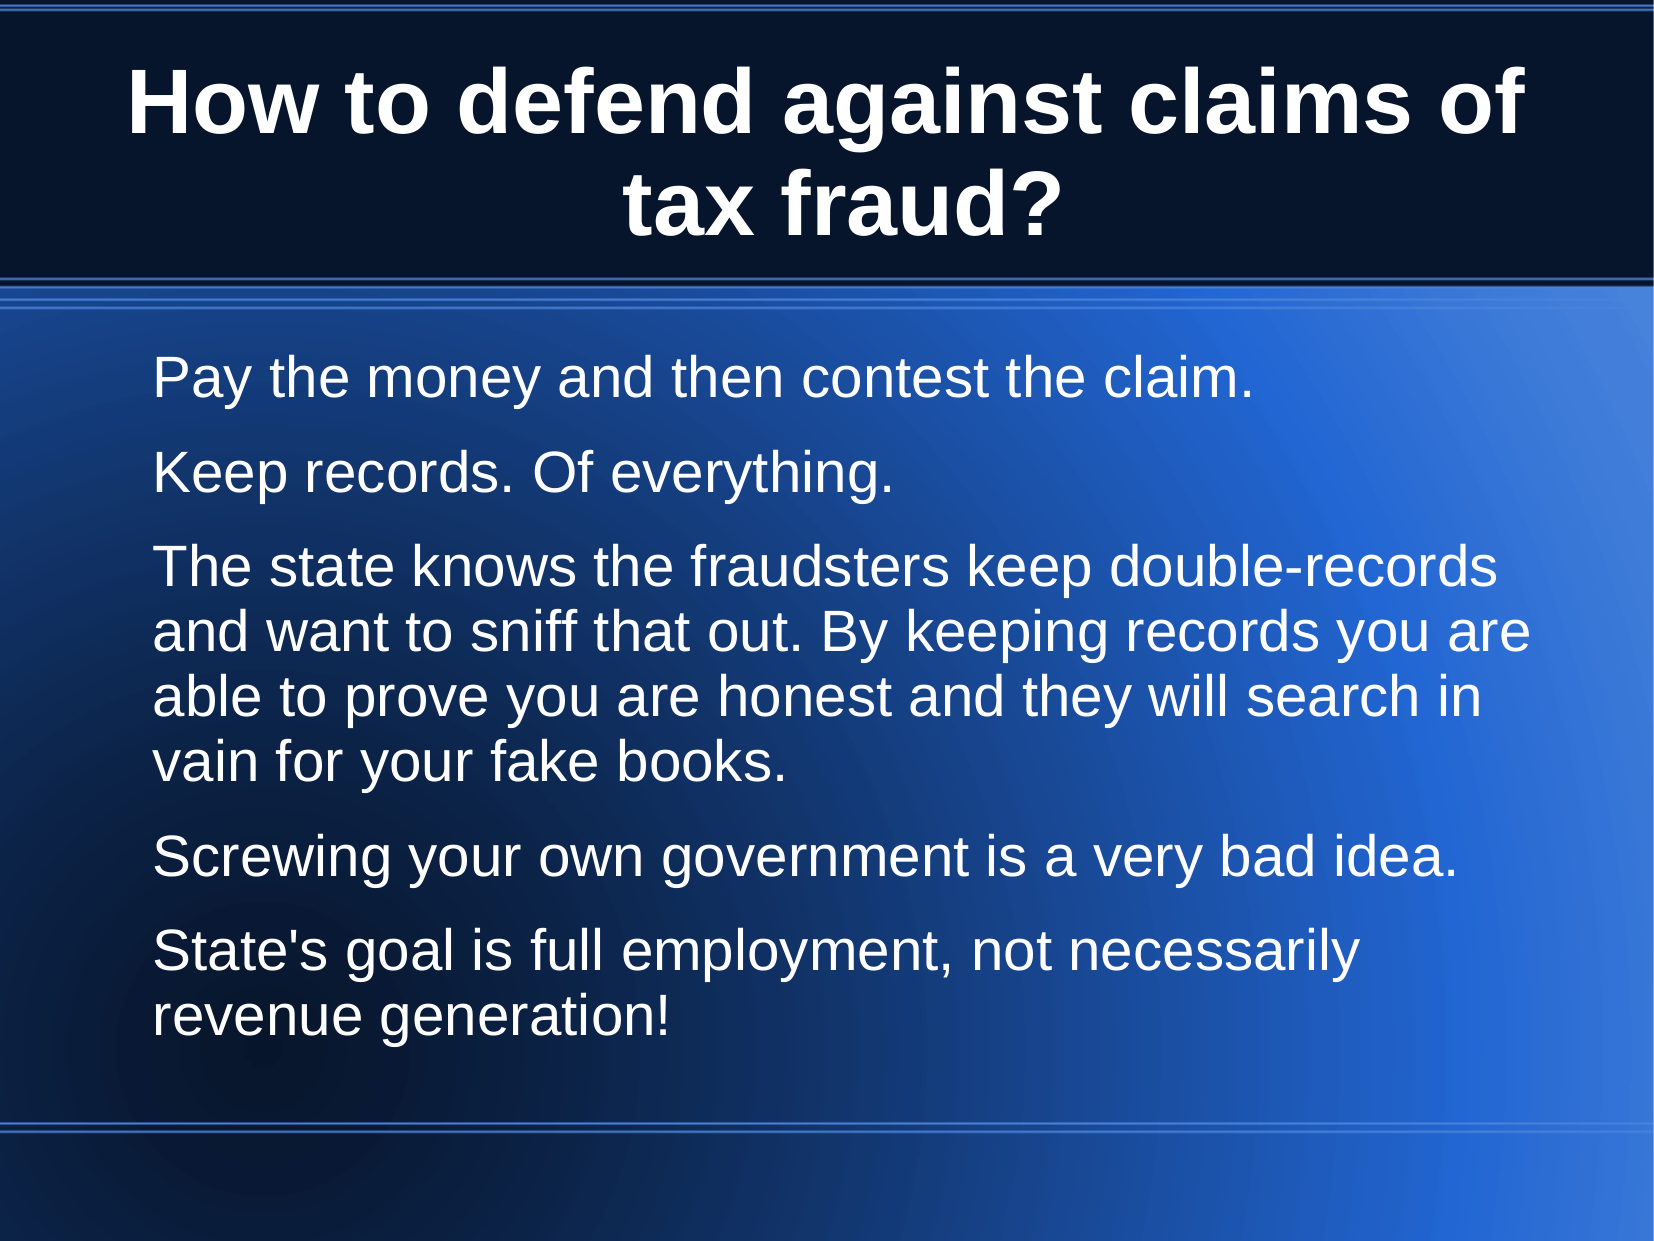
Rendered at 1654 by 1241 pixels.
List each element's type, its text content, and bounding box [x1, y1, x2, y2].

picture [0, 0, 1654, 1241]
list Pay the money and then contest the claim. Keep records. Of everything. The state knows the fraudsters keep double-records and want to sniff that out. By keeping records you are able to prove you are honest and they will search in vain for your fake books. Screwing your own government is a very bad idea. State's goal is full employment, not necessarily revenue generation! [152, 344, 1534, 1241]
title How to defend against claims of tax fraud? [82, 49, 1571, 257]
